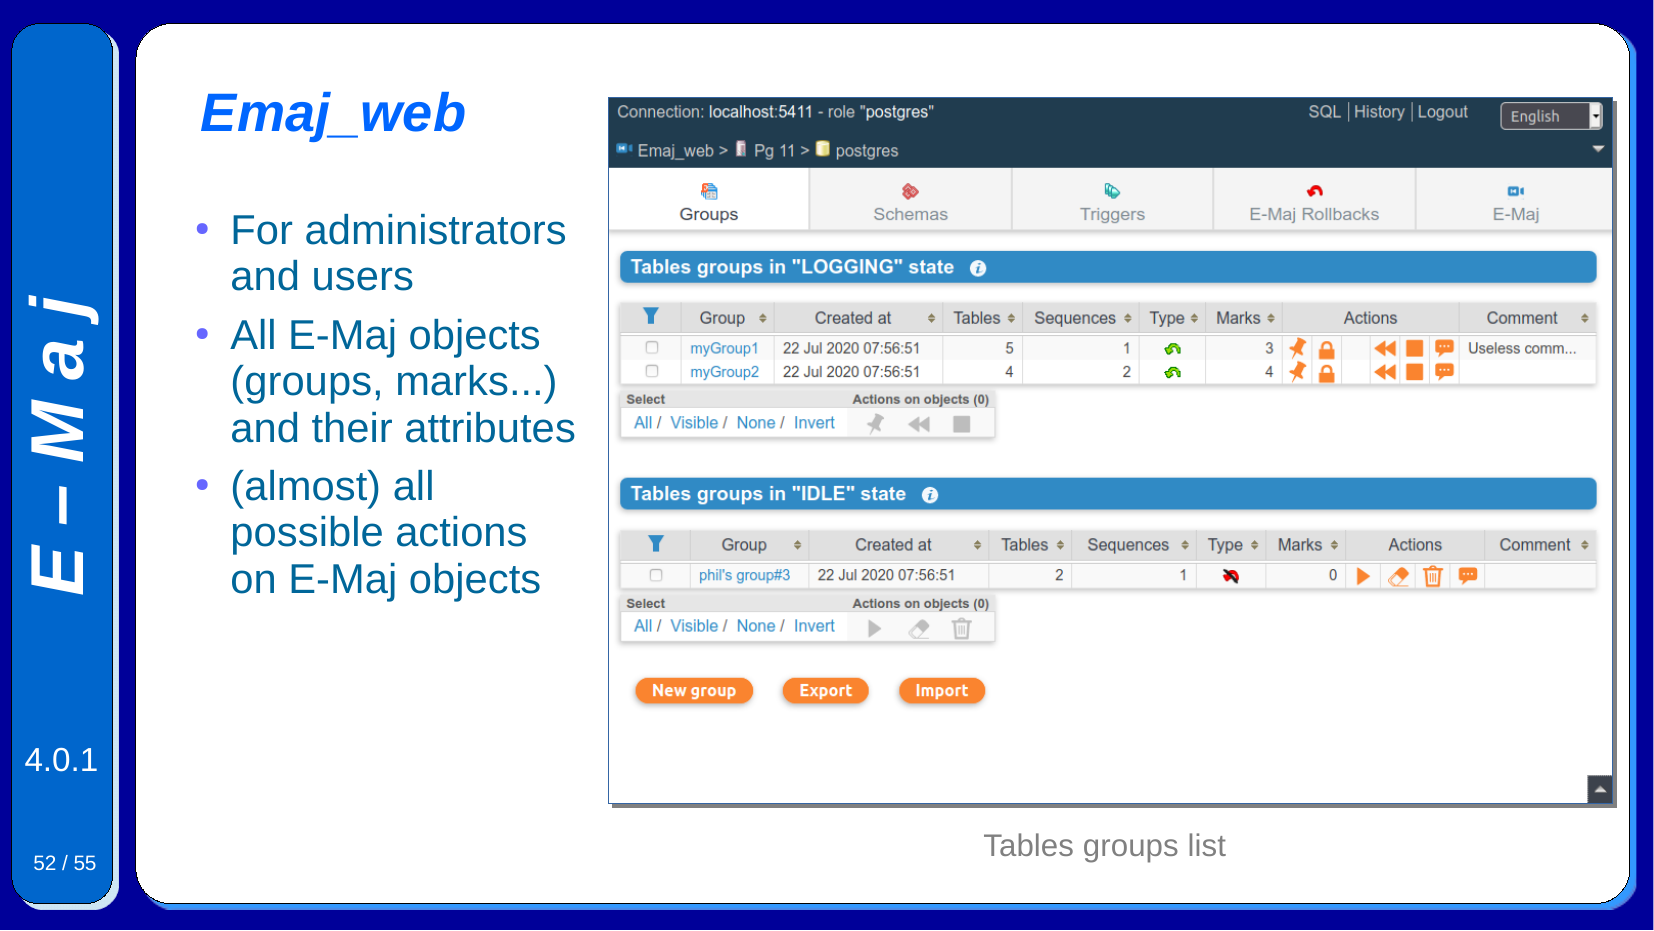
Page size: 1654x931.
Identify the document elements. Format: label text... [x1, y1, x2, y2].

text_box Tables groups list [968, 820, 1247, 871]
picture [608, 97, 1613, 804]
title Emaj_web [200, 34, 1575, 191]
list For administrators and users All E-Maj objects (groups, marks...) and their attributes (almost) all possible actions on E-Maj objects [177, 206, 579, 697]
